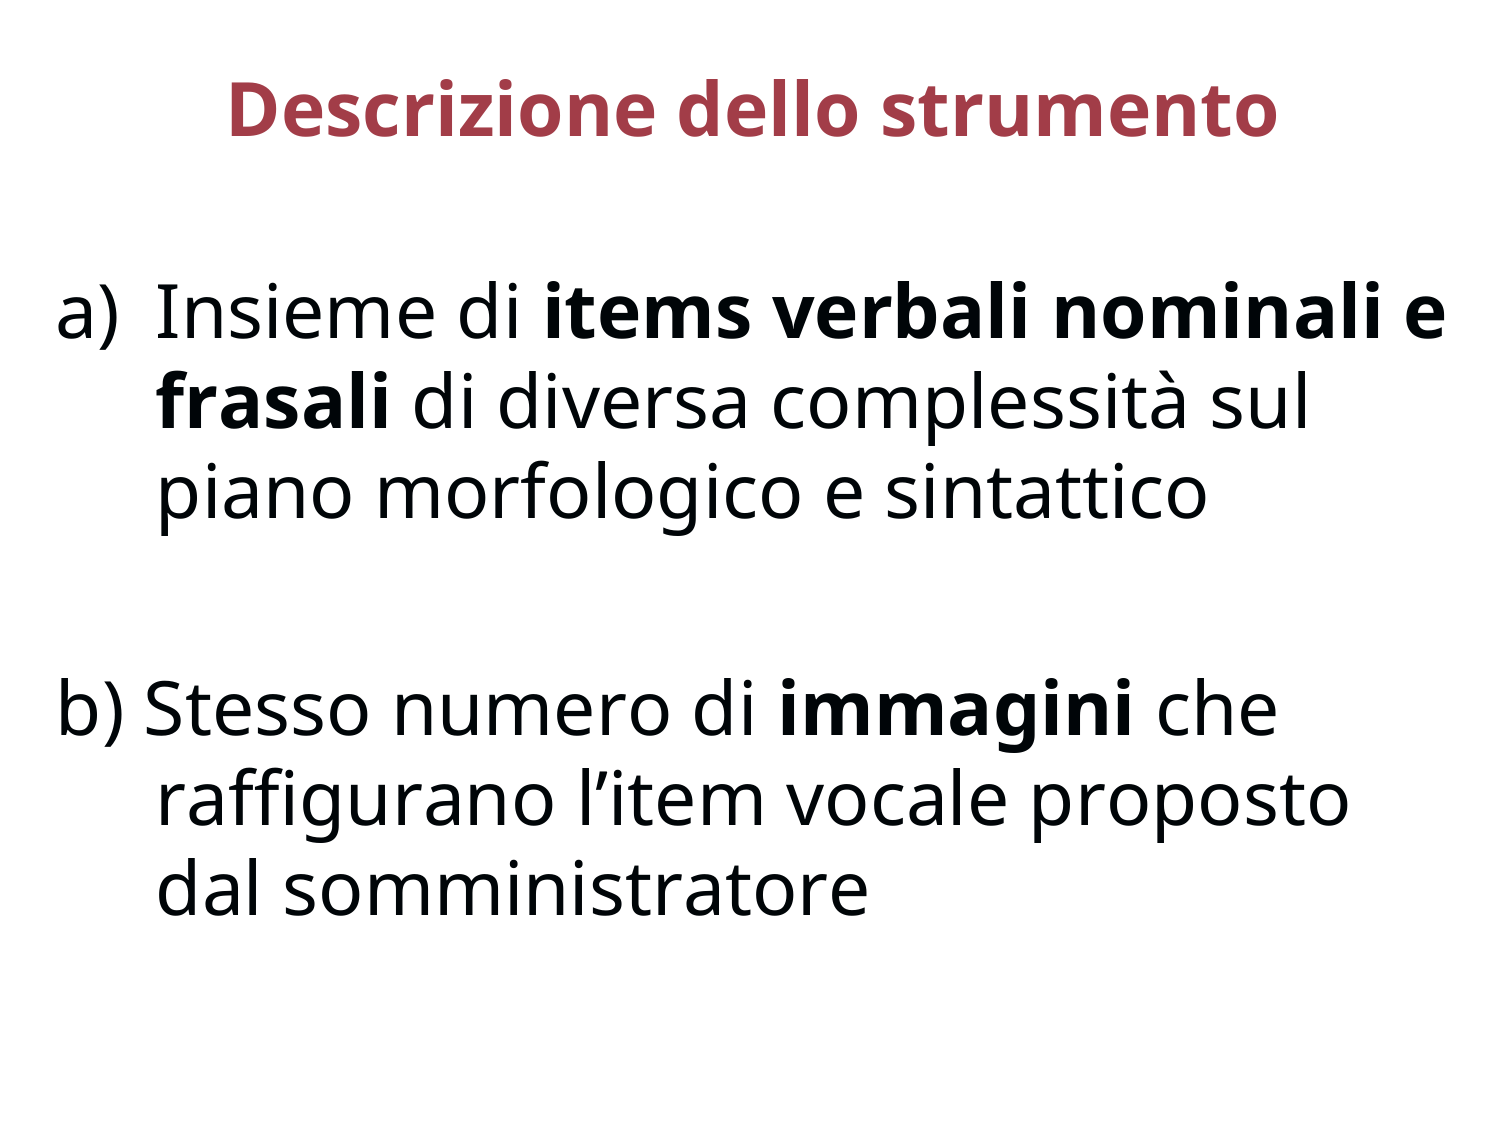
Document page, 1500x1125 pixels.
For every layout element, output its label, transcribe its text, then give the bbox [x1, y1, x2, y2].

title Descrizione dello strumento [76, 52, 1430, 161]
list Insieme di items verbali nominali e frasali di diversa complessità sul piano morfologico e sintattico b) Stesso numero di immagini che raffigurano l’item vocale proposto dal somministratore [41, 255, 1471, 1047]
